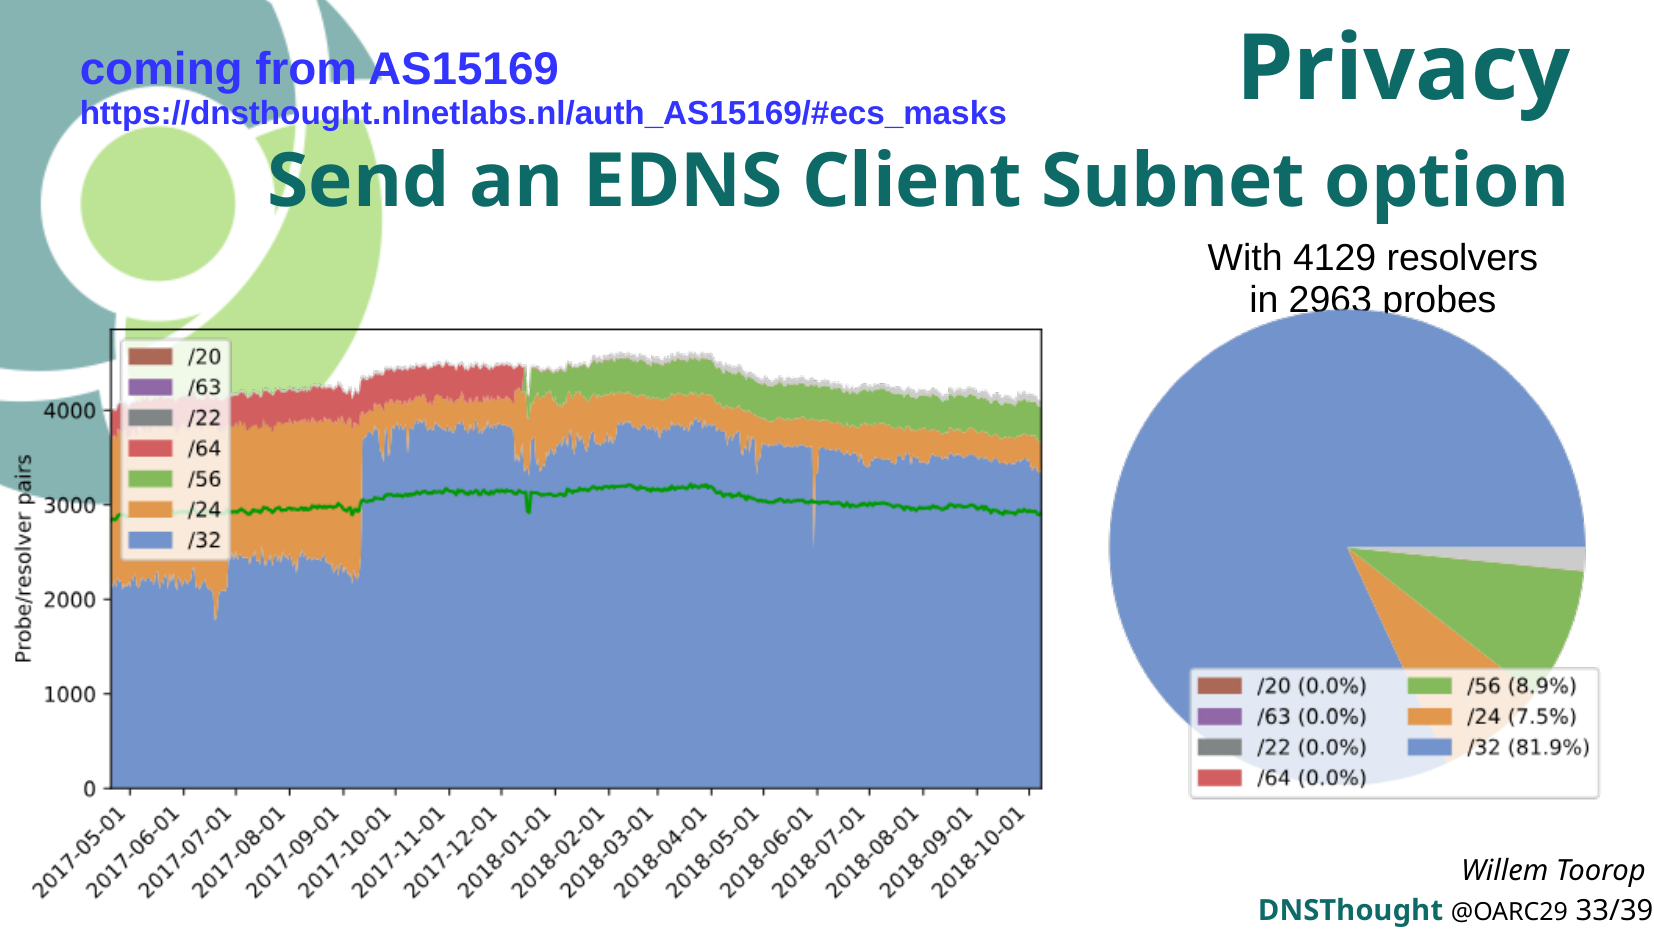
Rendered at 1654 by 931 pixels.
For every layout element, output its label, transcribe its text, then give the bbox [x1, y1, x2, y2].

text_box coming from AS15169 https://dnsthought.nlnetlabs.nl/auth_AS15169/#ecs_masks [64, 35, 1176, 125]
text_box With 4129 resolvers in 2963 probes [1192, 229, 1654, 394]
title Privacy Send an EDNS Client Subnet option [35, 0, 1571, 255]
picture [0, 0, 1631, 918]
